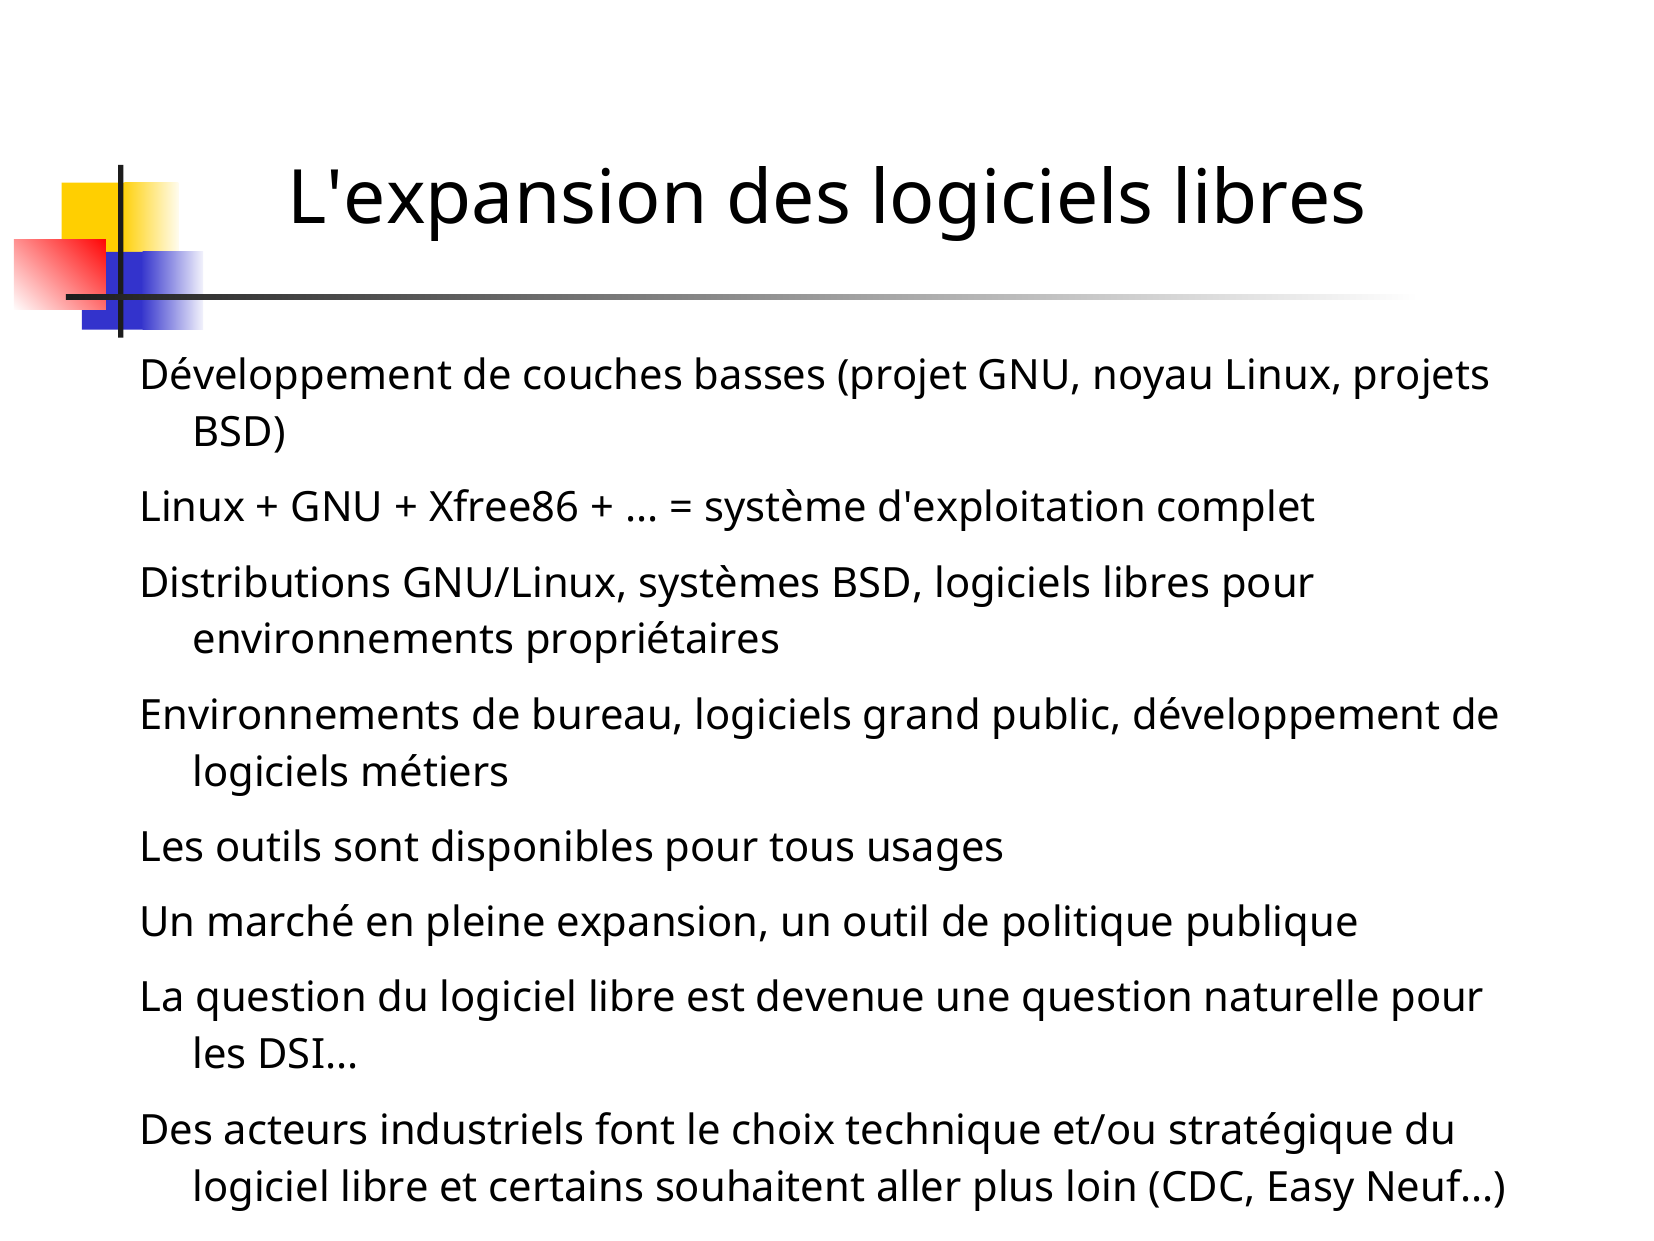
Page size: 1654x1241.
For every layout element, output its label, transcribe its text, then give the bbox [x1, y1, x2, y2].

title L'expansion des logiciels libres [121, 83, 1534, 307]
list Développement de couches basses (projet GNU, noyau Linux, projets BSD) Linux + GNU + Xfree86 + ... = système d'exploitation complet Distributions GNU/Linux, systèmes BSD, logiciels libres pour environnements propriétaires Environnements de bureau, logiciels grand public, développement de logiciels métiers Les outils sont disponibles pour tous usages Un marché en pleine expansion, un outil de politique publique La question du logiciel libre est devenue une question naturelle pour les DSI... Des acteurs industriels font le choix technique et/ou stratégique du logiciel libre et certains souhaitent aller plus loin (CDC, Easy Neuf...) [121, 344, 1534, 1183]
